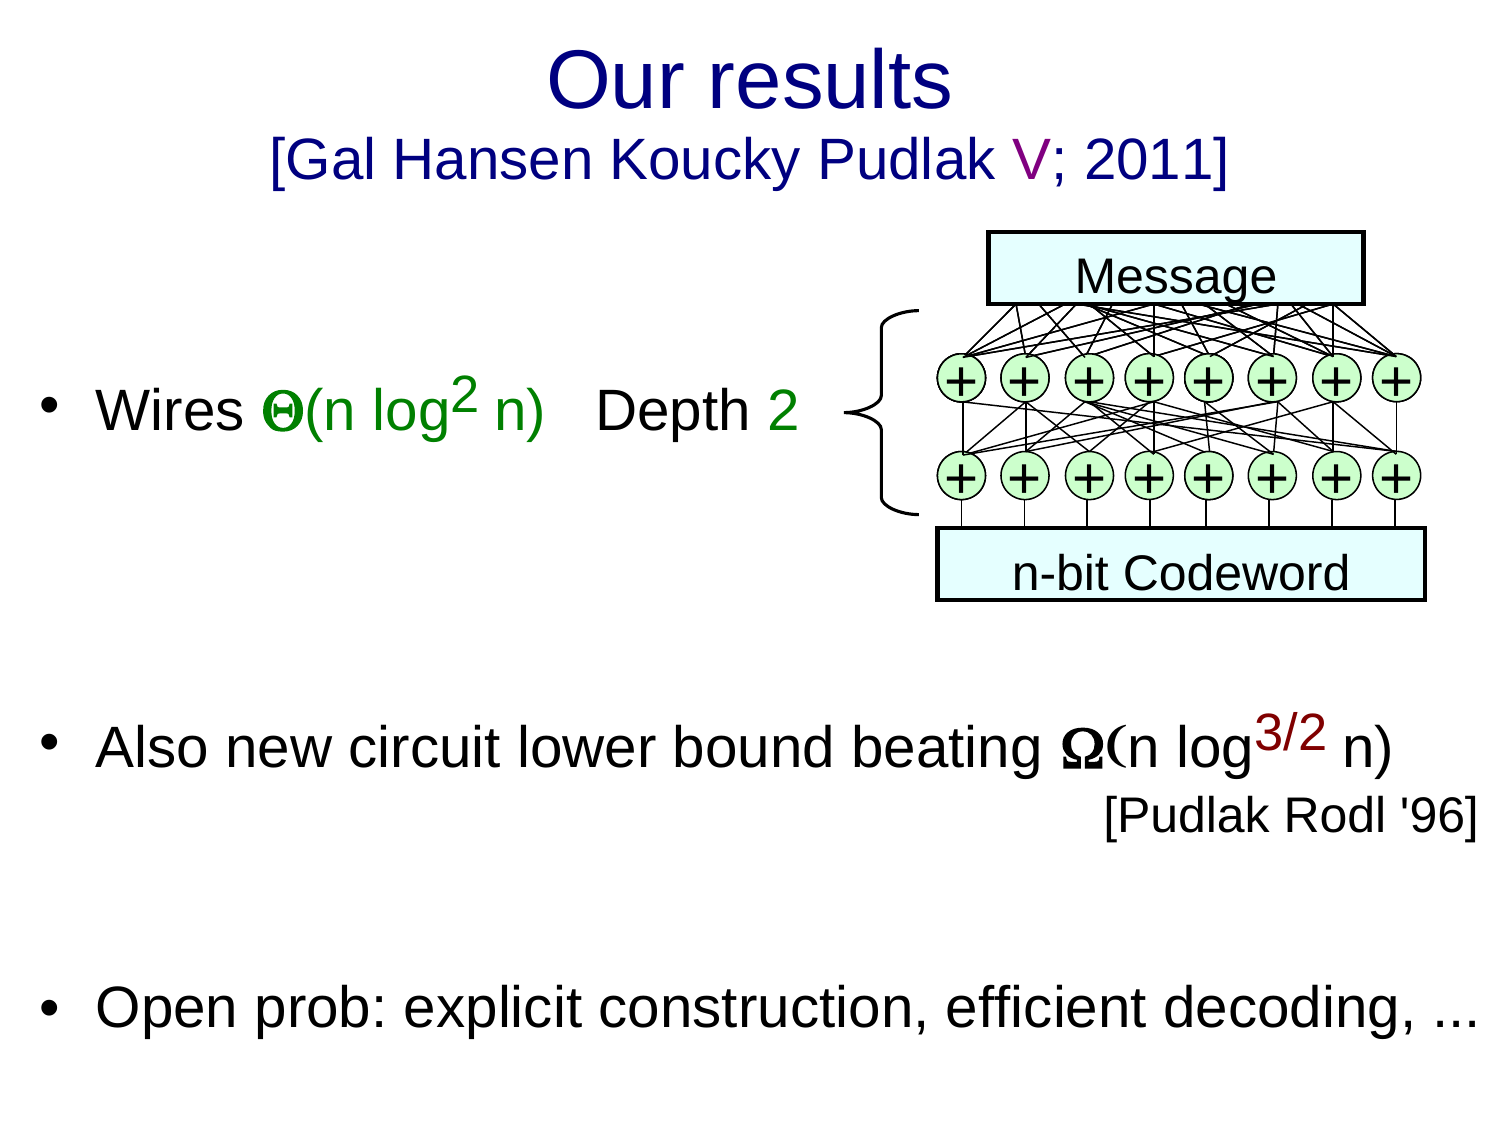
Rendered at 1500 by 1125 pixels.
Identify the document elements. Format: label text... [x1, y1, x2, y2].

text_box + [1248, 451, 1297, 500]
text_box + [1248, 353, 1297, 402]
text_box + [1125, 451, 1174, 500]
text_box + [1184, 353, 1233, 402]
text_box Message [988, 231, 1364, 305]
text_box + [1312, 353, 1361, 402]
text_box + [1065, 353, 1114, 402]
text_box + [937, 451, 986, 500]
text_box + [1372, 353, 1421, 402]
text_box + [1000, 451, 1050, 500]
text_box + [1312, 451, 1361, 500]
text_box + [1125, 353, 1174, 402]
title Our results [Gal Hansen Koucky Pudlak V; 2011] [112, 25, 1388, 162]
text_box + [1065, 451, 1114, 500]
list Wires Q(n log2 n) Depth 2 Also new circuit lower bound beating (n log3/2 n) [Pudlak Rodl '96] Open prob: explicit construction, efficient decoding, ... [24, 162, 1500, 1125]
text_box n-bit Codeword [937, 527, 1426, 601]
text_box + [937, 353, 986, 402]
text_box + [1000, 353, 1050, 402]
text_box + [1372, 451, 1421, 500]
text_box + [1184, 451, 1233, 500]
